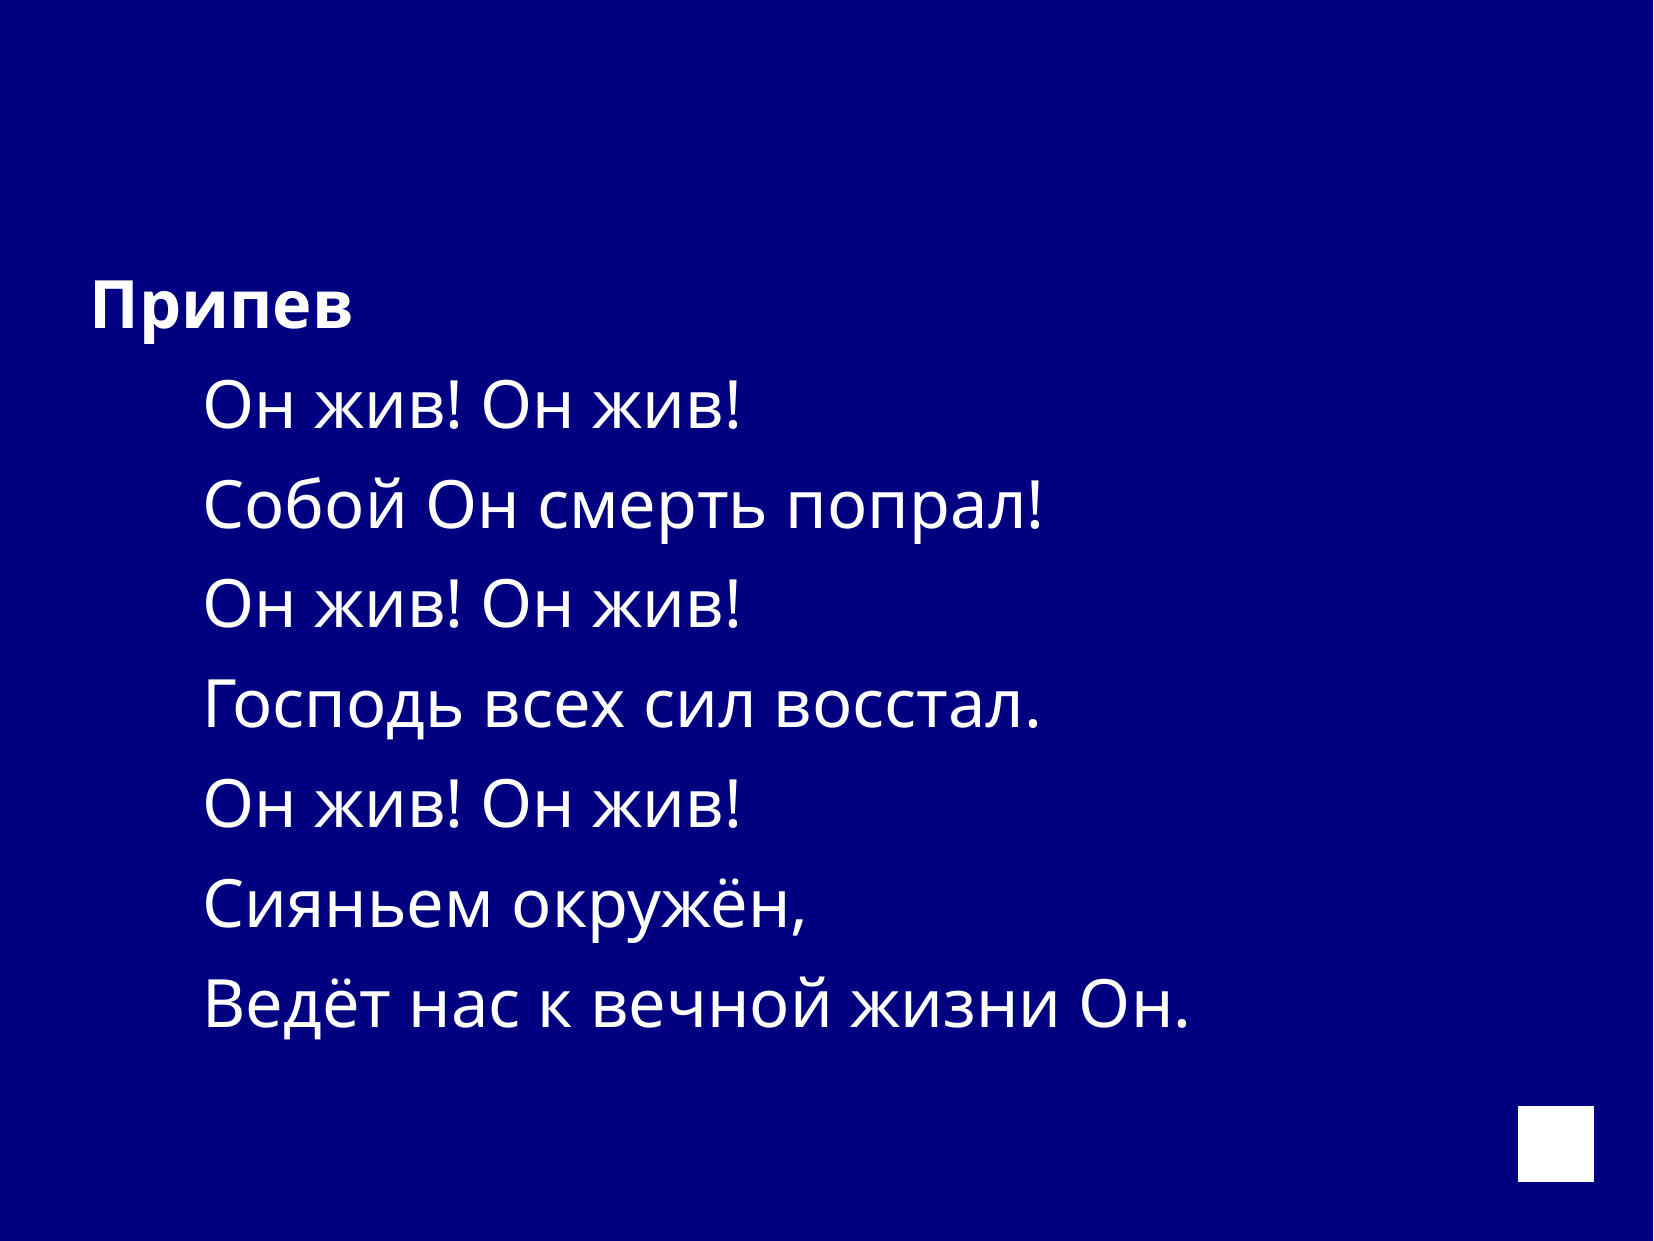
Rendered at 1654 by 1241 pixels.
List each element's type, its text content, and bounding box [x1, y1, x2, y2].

text_box Припев Он жив! Он жив! Собой Он смерть попрал! Он жив! Он жив! Господь всех сил восстал. Он жив! Он жив! Сияньем окружён, Ведёт нас к вечной жизни Он. [75, 150, 1576, 1163]
text_box [1518, 1106, 1594, 1182]
